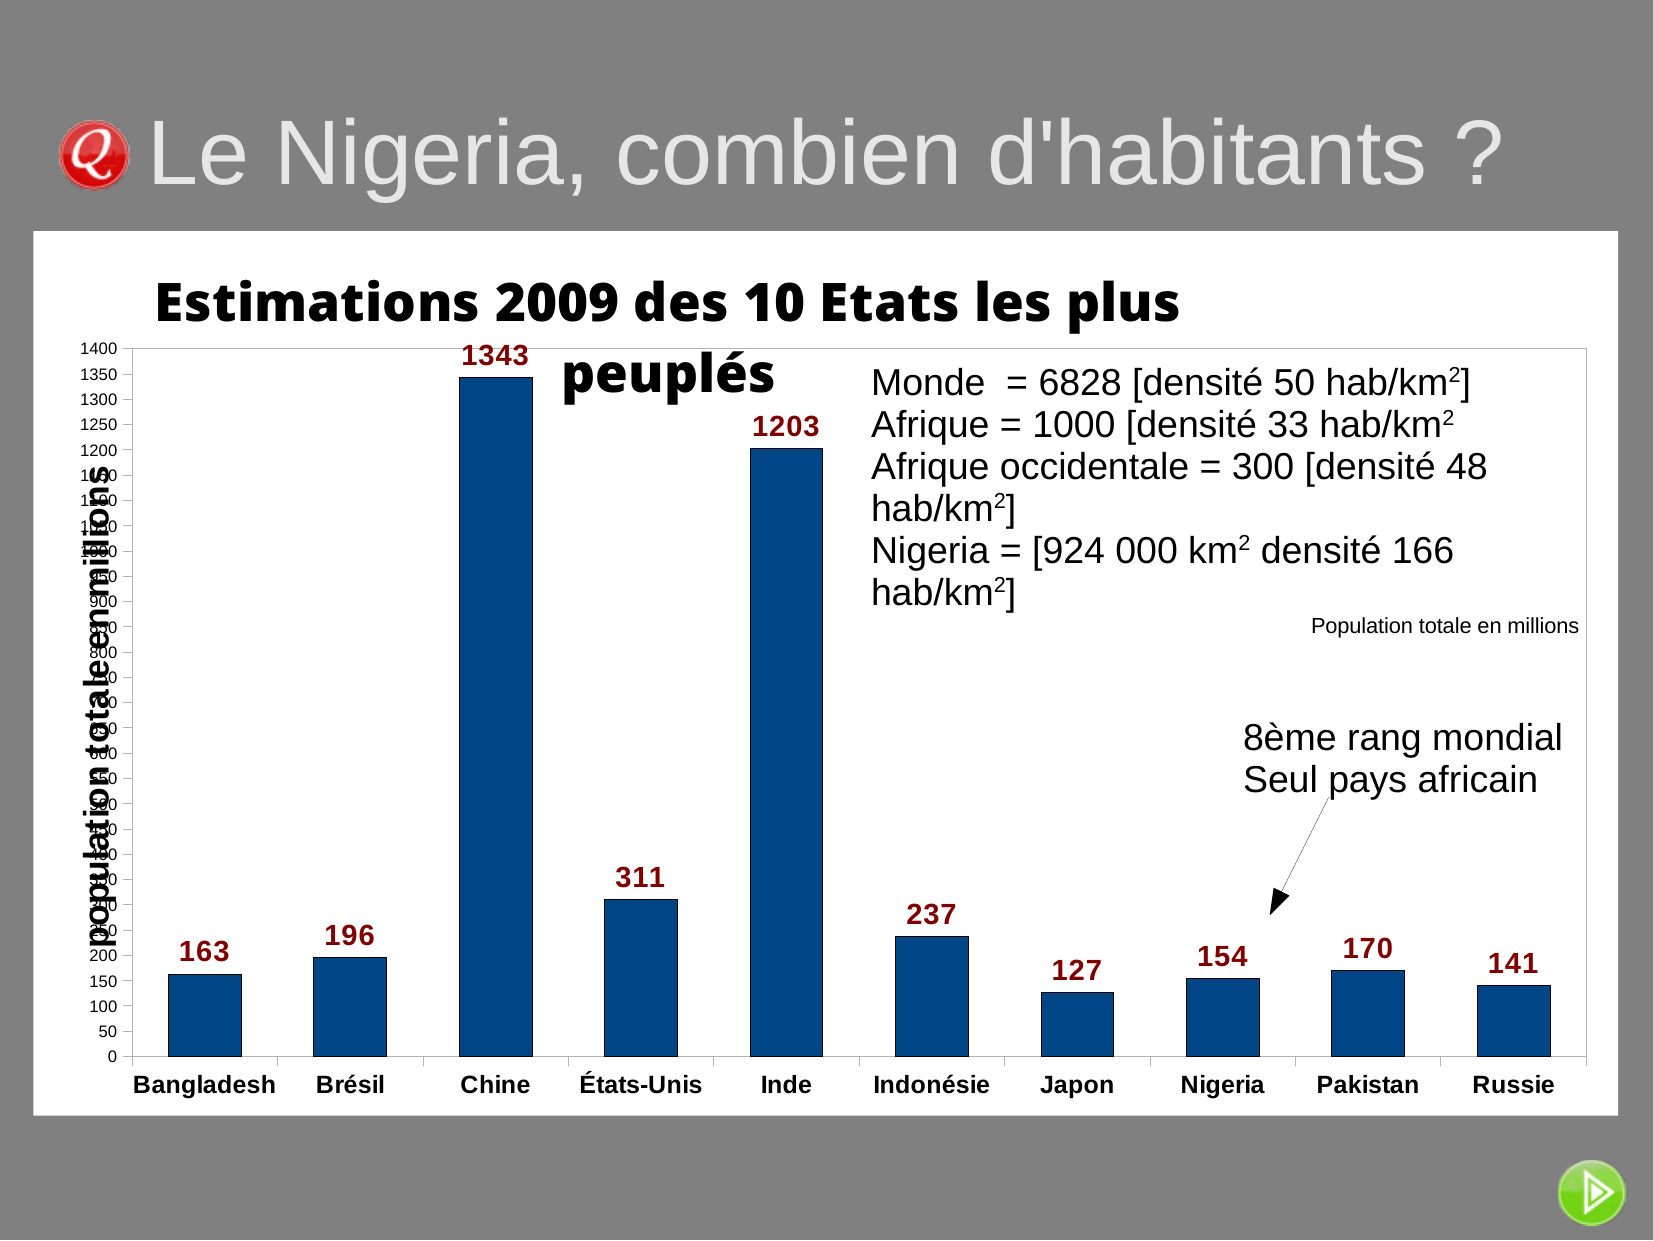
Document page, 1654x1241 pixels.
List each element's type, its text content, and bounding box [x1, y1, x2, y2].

text_box Monde = 6828 [densité 50 hab/km2] Afrique = 1000 [densité 33 hab/km2 Afrique occidentale = 300 [densité 48 hab/km2] Nigeria = [924 000 km2 densité 166 hab/km2] Population totale en millions [856, 354, 1595, 654]
chart [33, 231, 1619, 1116]
text_box 8ème rang mondial Seul pays africain [1228, 708, 1579, 808]
picture [59, 120, 130, 191]
picture [1558, 1160, 1626, 1226]
title Le Nigeria, combien d'habitants ? [82, 49, 1571, 231]
